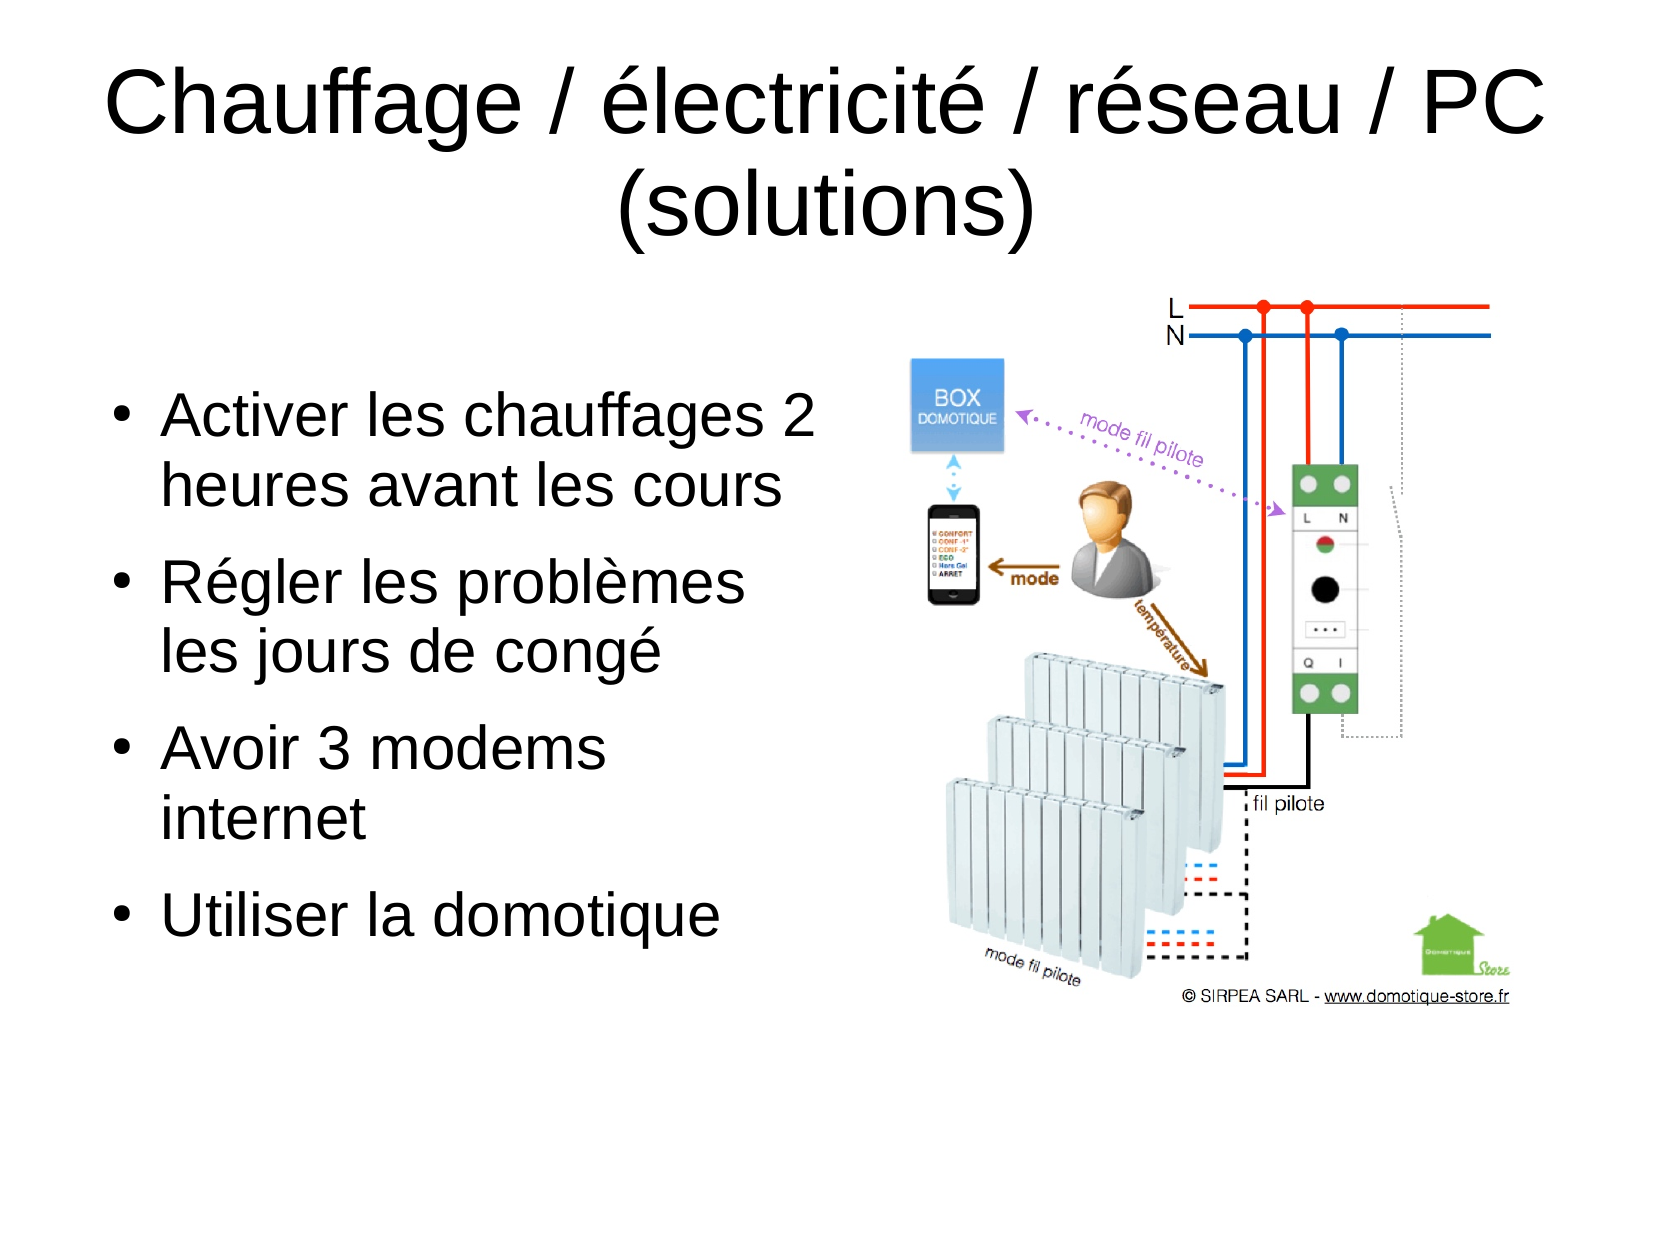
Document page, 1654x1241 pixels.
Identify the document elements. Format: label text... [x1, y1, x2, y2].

title Chauffage / électricité / réseau / PC (solutions) [82, 49, 1571, 257]
list Activer les chauffages 2 heures avant les cours Régler les problèmes les jours de congé Avoir 3 modems internet Utiliser la domotique [94, 283, 821, 1003]
picture [903, 290, 1514, 1010]
